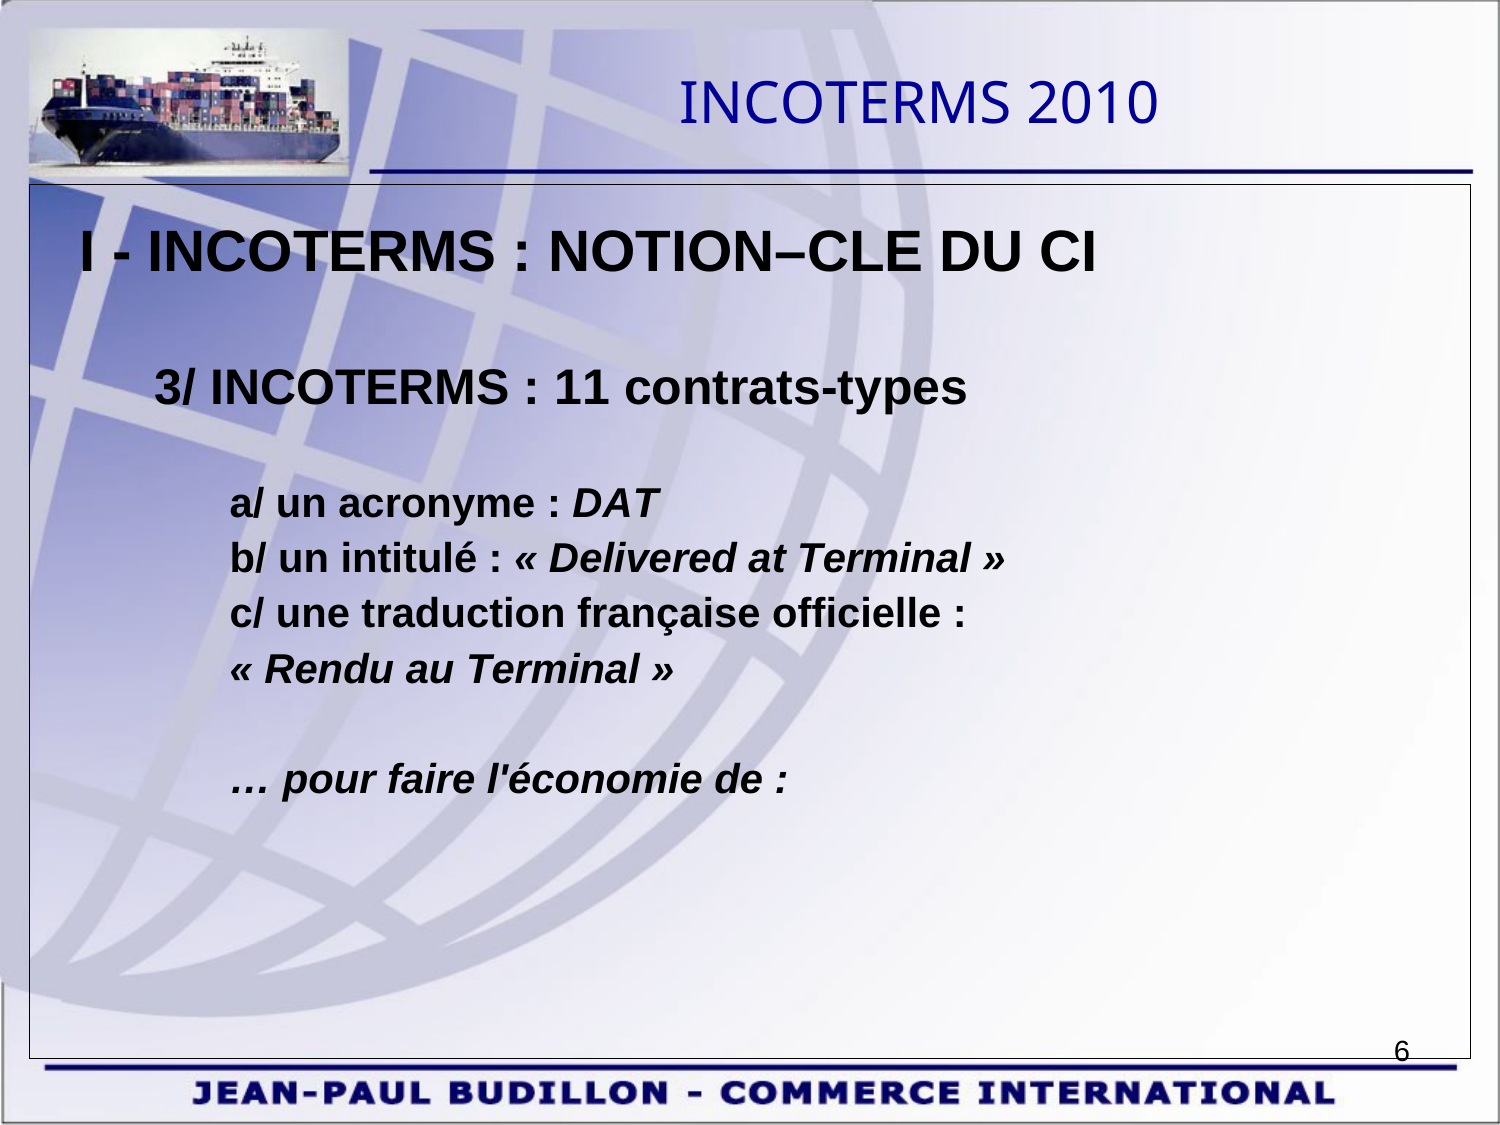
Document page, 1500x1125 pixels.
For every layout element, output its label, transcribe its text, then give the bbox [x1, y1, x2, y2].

title INCOTERMS 2010 [356, 42, 1483, 159]
list I - INCOTERMS : NOTION–CLE DU CI 3/ INCOTERMS : 11 contrats-types a/ un acronyme : DAT b/ un intitulé : « Delivered at Terminal » c/ une traduction française officielle : « Rendu au Terminal » … pour faire l'économie de : [64, 213, 1447, 1088]
picture [0, 0, 1500, 1125]
